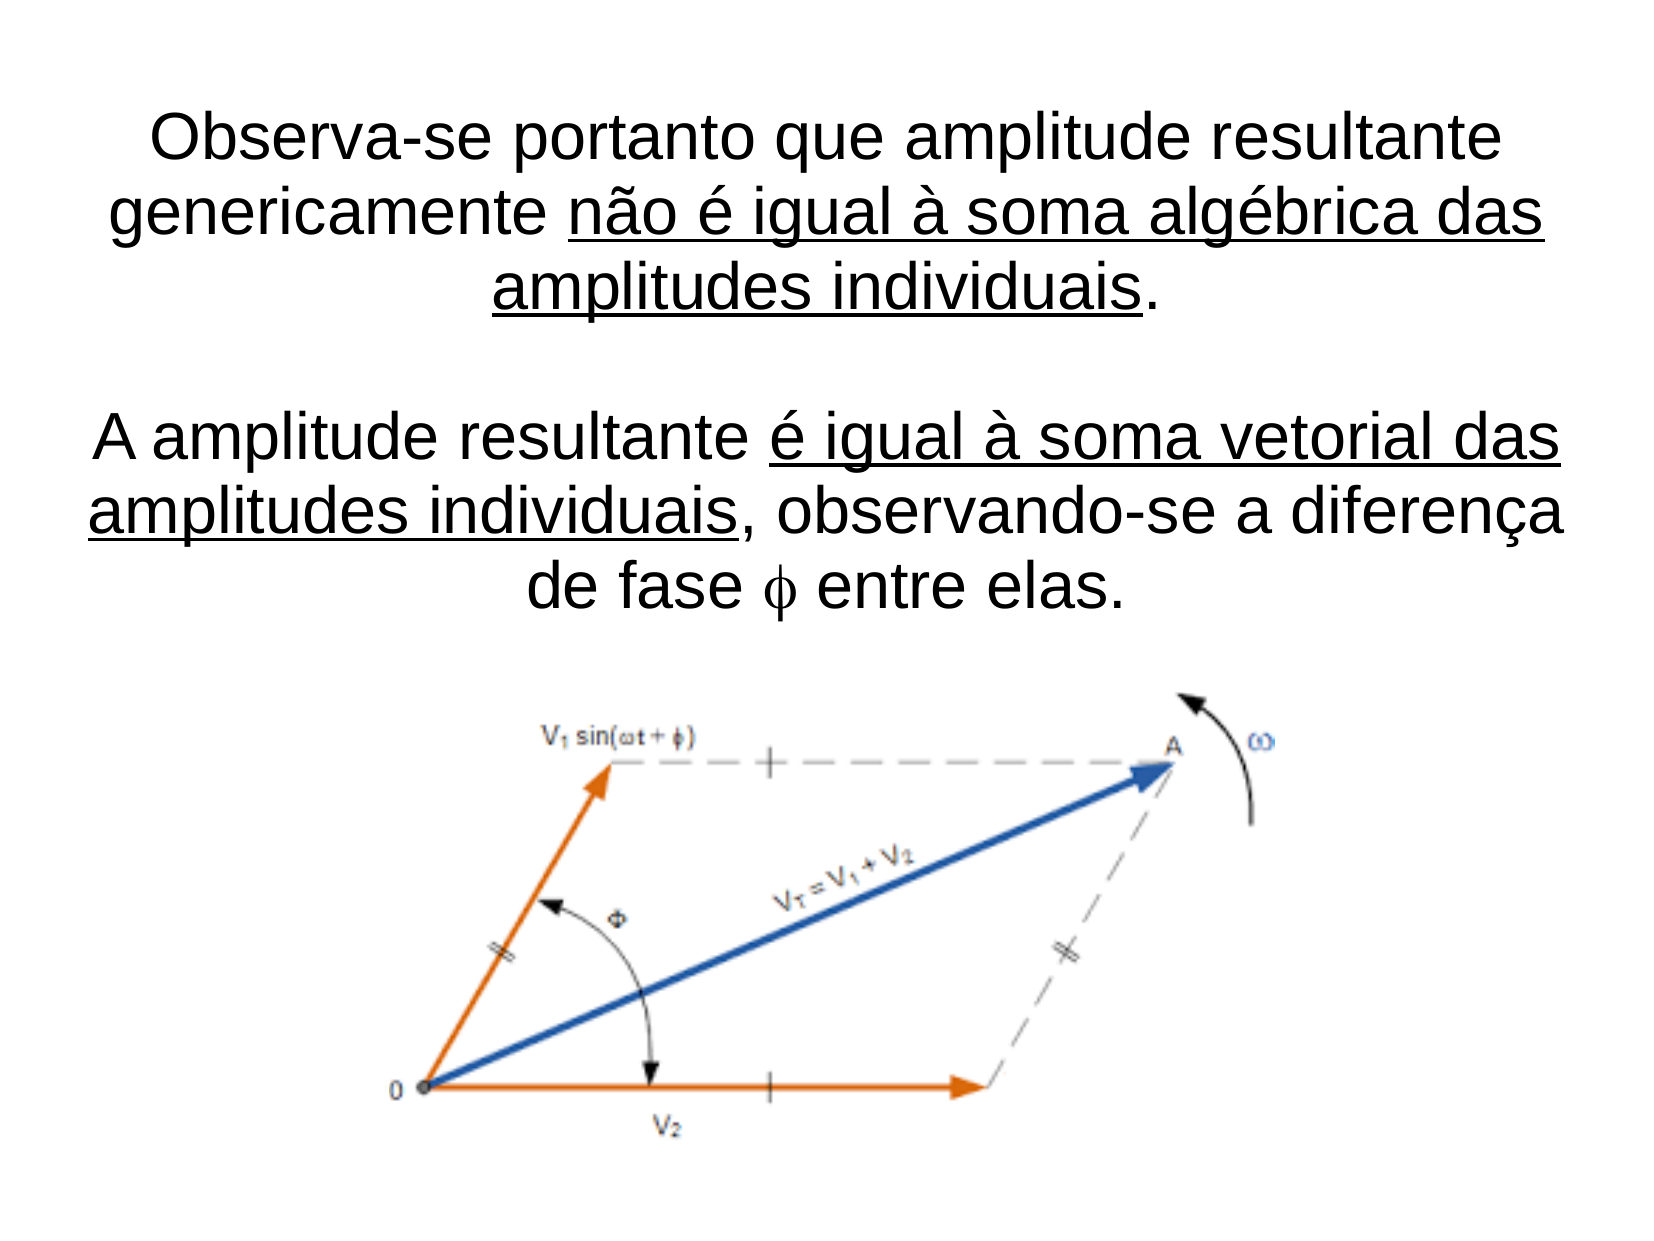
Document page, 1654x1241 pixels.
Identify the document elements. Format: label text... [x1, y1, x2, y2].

picture [389, 692, 1275, 1146]
subtitle Observa-se portanto que amplitude resultante genericamente não é igual à soma algébrica das amplitudes individuais. A amplitude resultante é igual à soma vetorial das amplitudes individuais, observando-se a diferença de fase f entre elas. [82, 49, 1571, 674]
